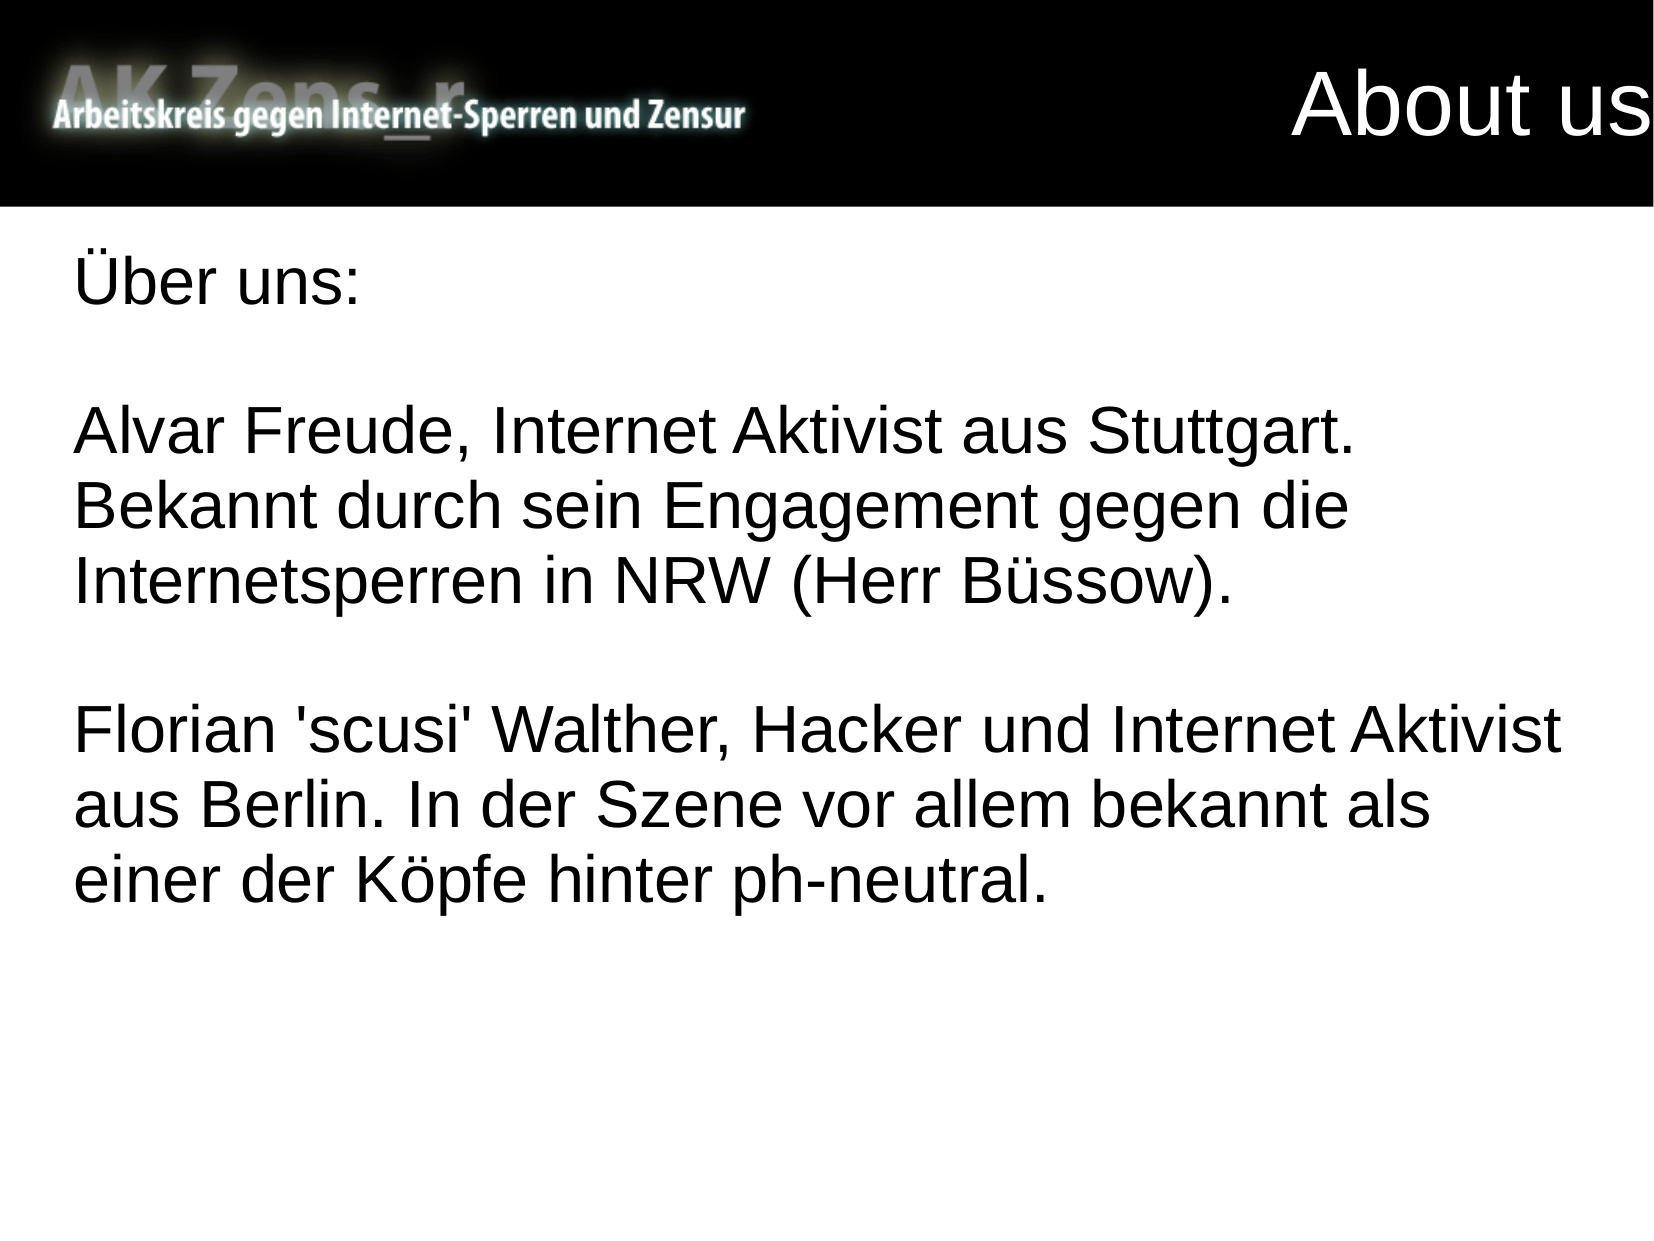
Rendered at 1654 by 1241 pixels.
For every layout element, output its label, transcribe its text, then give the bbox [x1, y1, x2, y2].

text_box Über uns: Alvar Freude, Internet Aktivist aus Stuttgart. Bekannt durch sein Engagement gegen die Internetsperren in NRW (Herr Büssow). Florian 'scusi' Walther, Hacker und Internet Aktivist aus Berlin. In der Szene vor allem bekannt als einer der Köpfe hinter ph-neutral. [59, 656, 1595, 999]
picture [0, 0, 766, 204]
text_box [22, 236, 1645, 656]
title About us [0, 0, 1654, 207]
